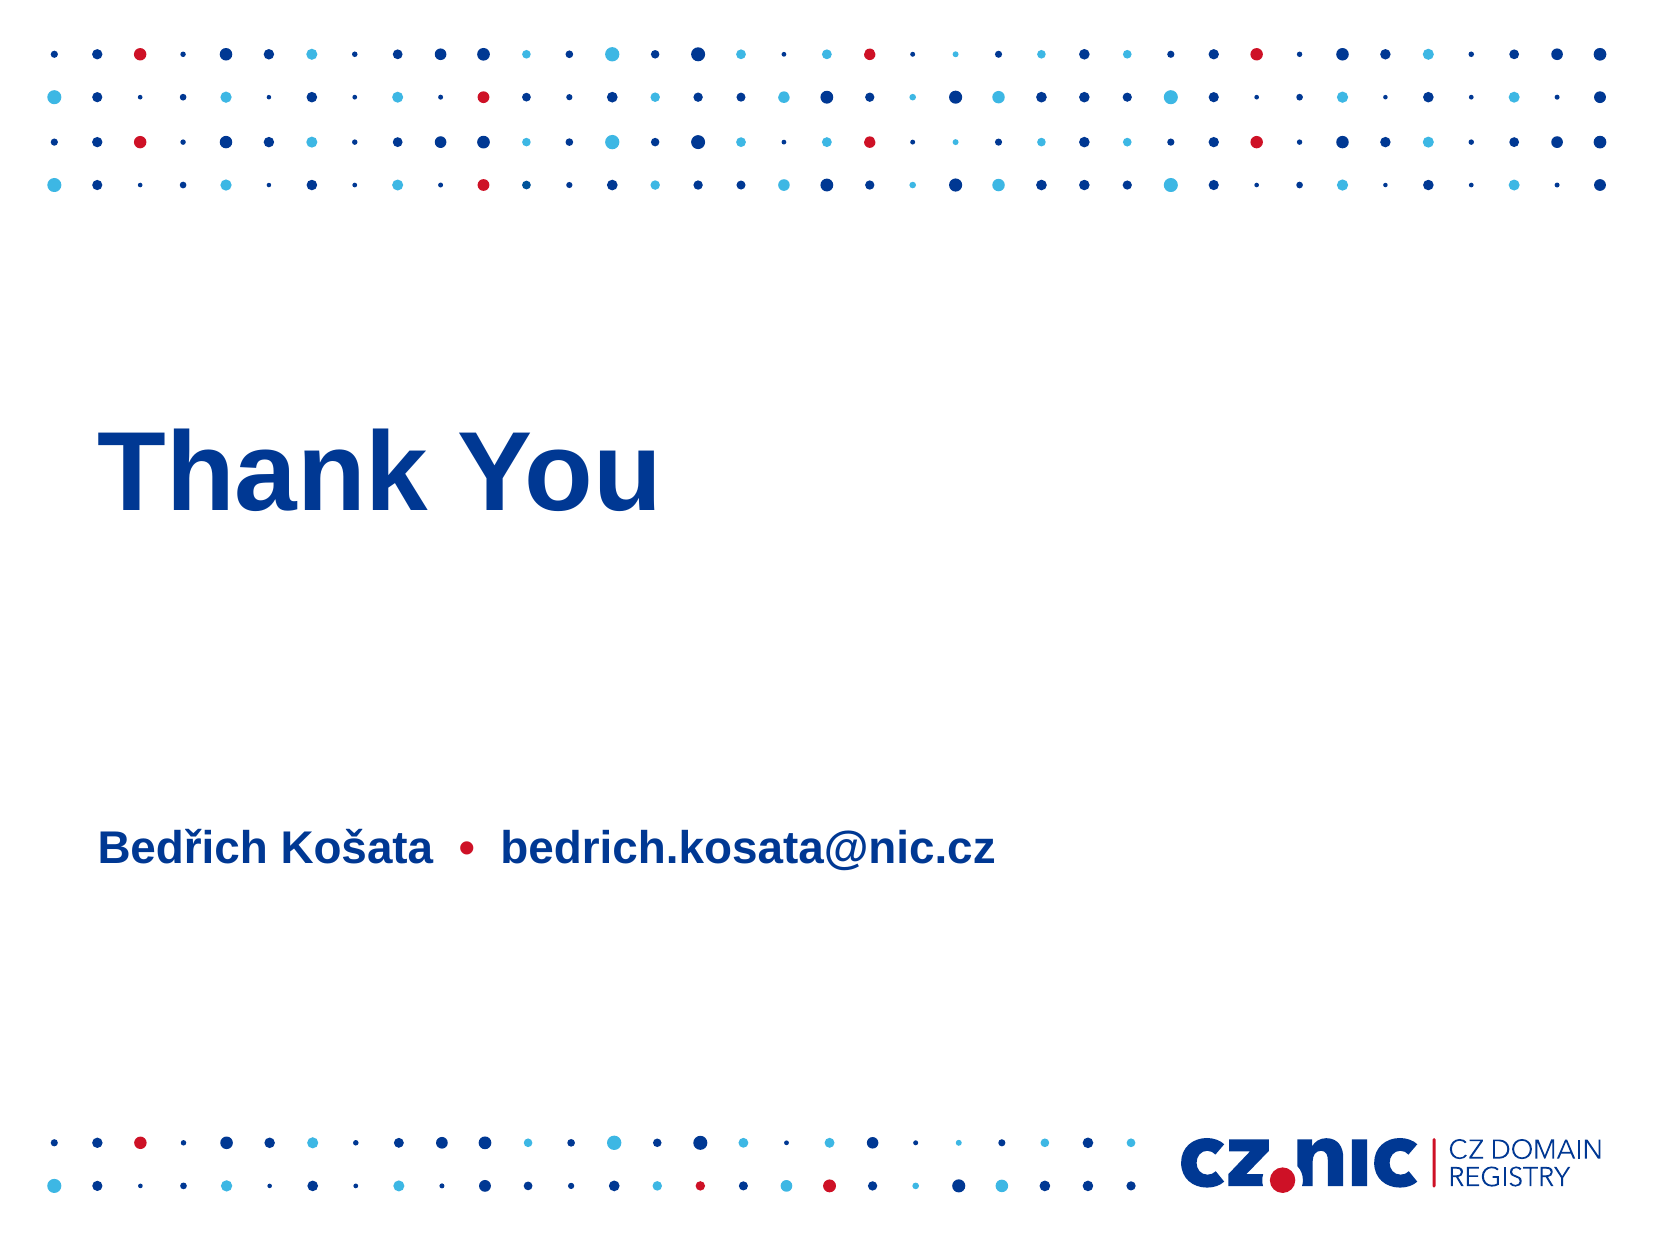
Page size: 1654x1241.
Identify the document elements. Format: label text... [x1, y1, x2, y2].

text_box Bedřich Košata • bedrich.kosata@nic.cz [82, 814, 1252, 882]
picture [47, 47, 1607, 192]
text_box Thank You [82, 401, 1571, 543]
